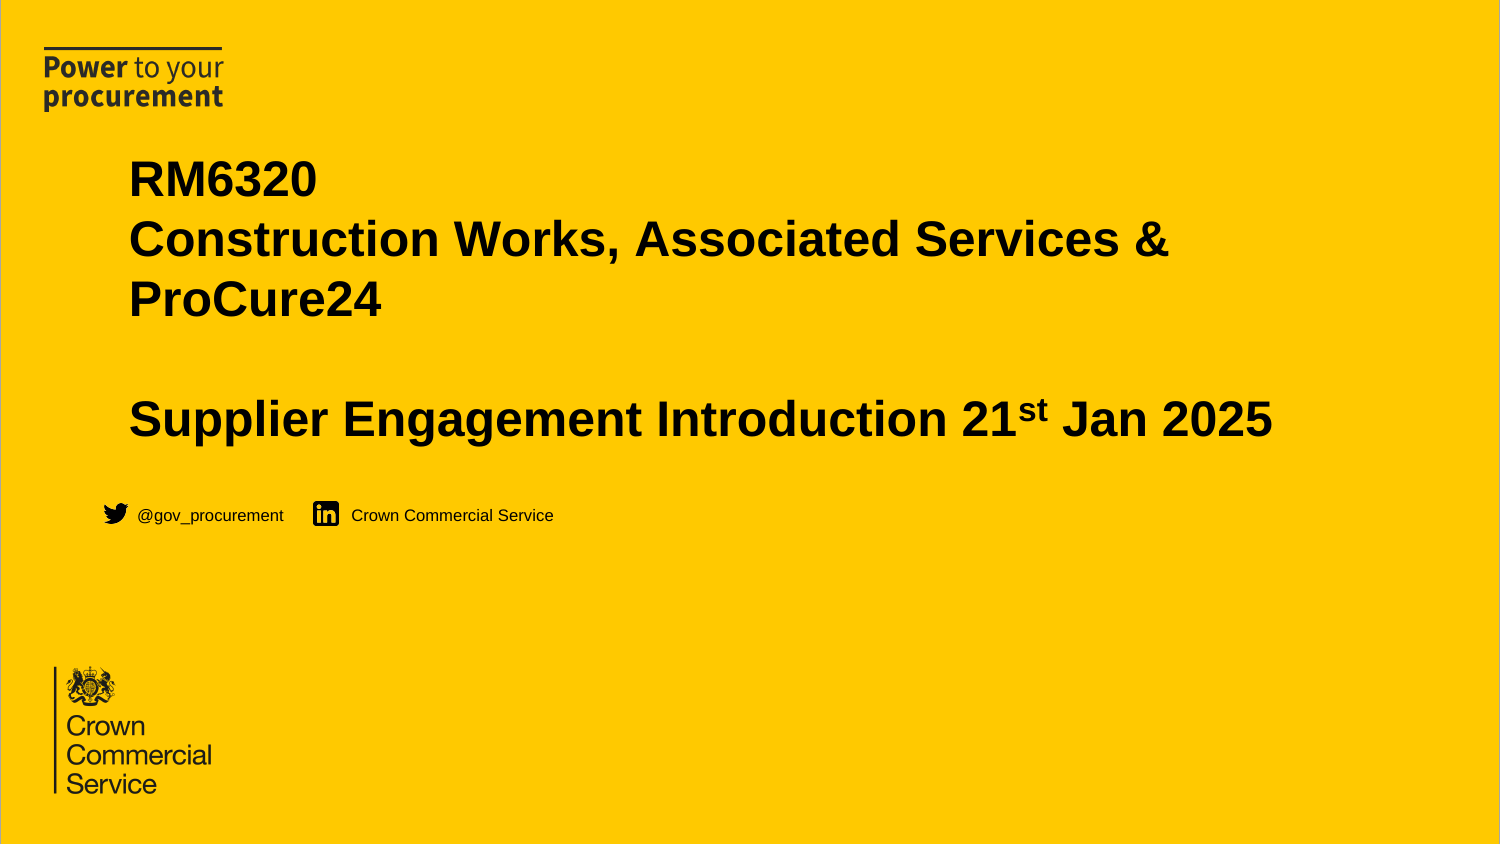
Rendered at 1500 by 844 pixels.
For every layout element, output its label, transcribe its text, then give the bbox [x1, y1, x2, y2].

title RM6320 Construction Works, Associated Services & ProCure24 Supplier Engagement Introduction 21st Jan 2025 [129, 146, 1371, 251]
